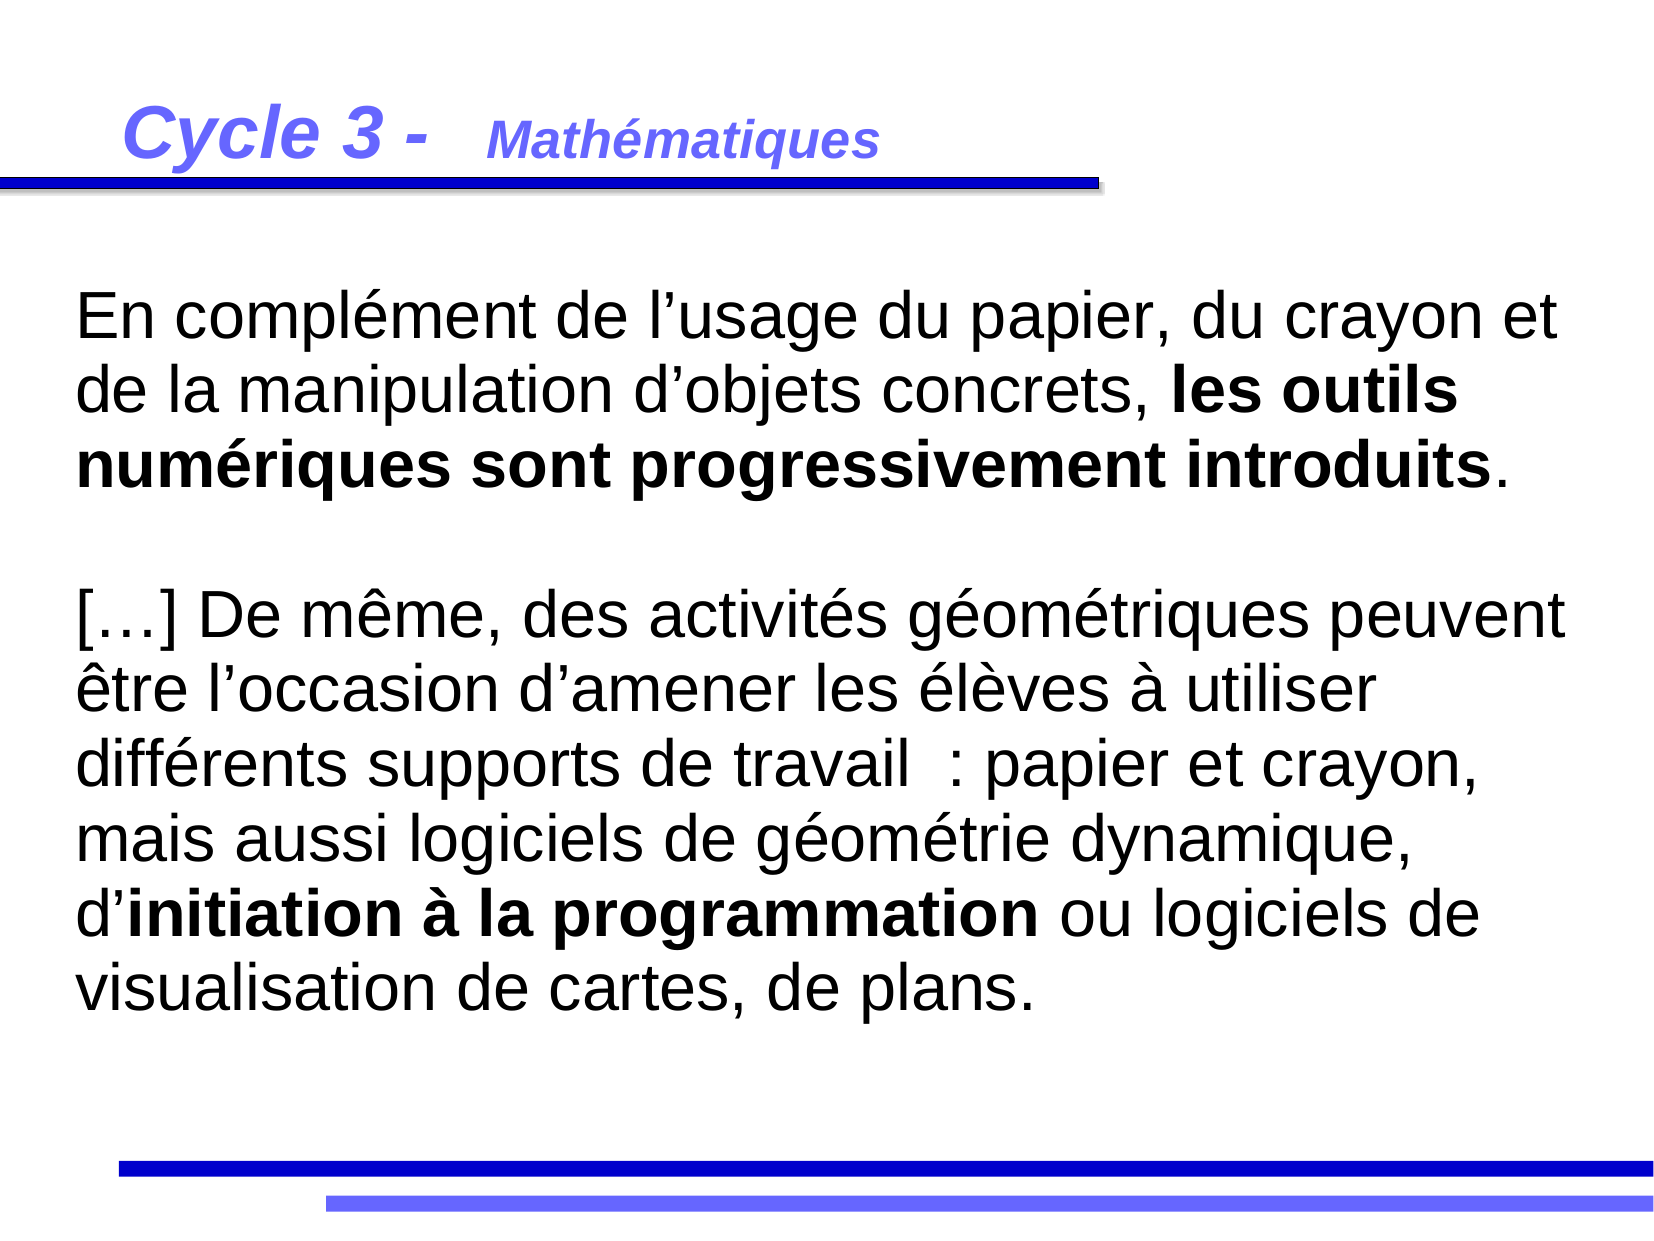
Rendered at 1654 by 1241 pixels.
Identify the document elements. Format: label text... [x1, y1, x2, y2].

text_box [0, 177, 1099, 189]
text_box En complément de l’usage du papier, du crayon et de la manipulation d’objets concrets, les outils numériques sont progressivement introduits. […] De même, des activités géométriques peuvent être l’occasion d’amener les élèves à utiliser différents supports de travail : papier et crayon, mais aussi logiciels de géométrie dynamique, d’initiation à la programmation ou logiciels de visualisation de cartes, de plans. [75, 277, 1589, 1026]
title Cycle 3 - Mathématiques [121, 28, 1534, 236]
